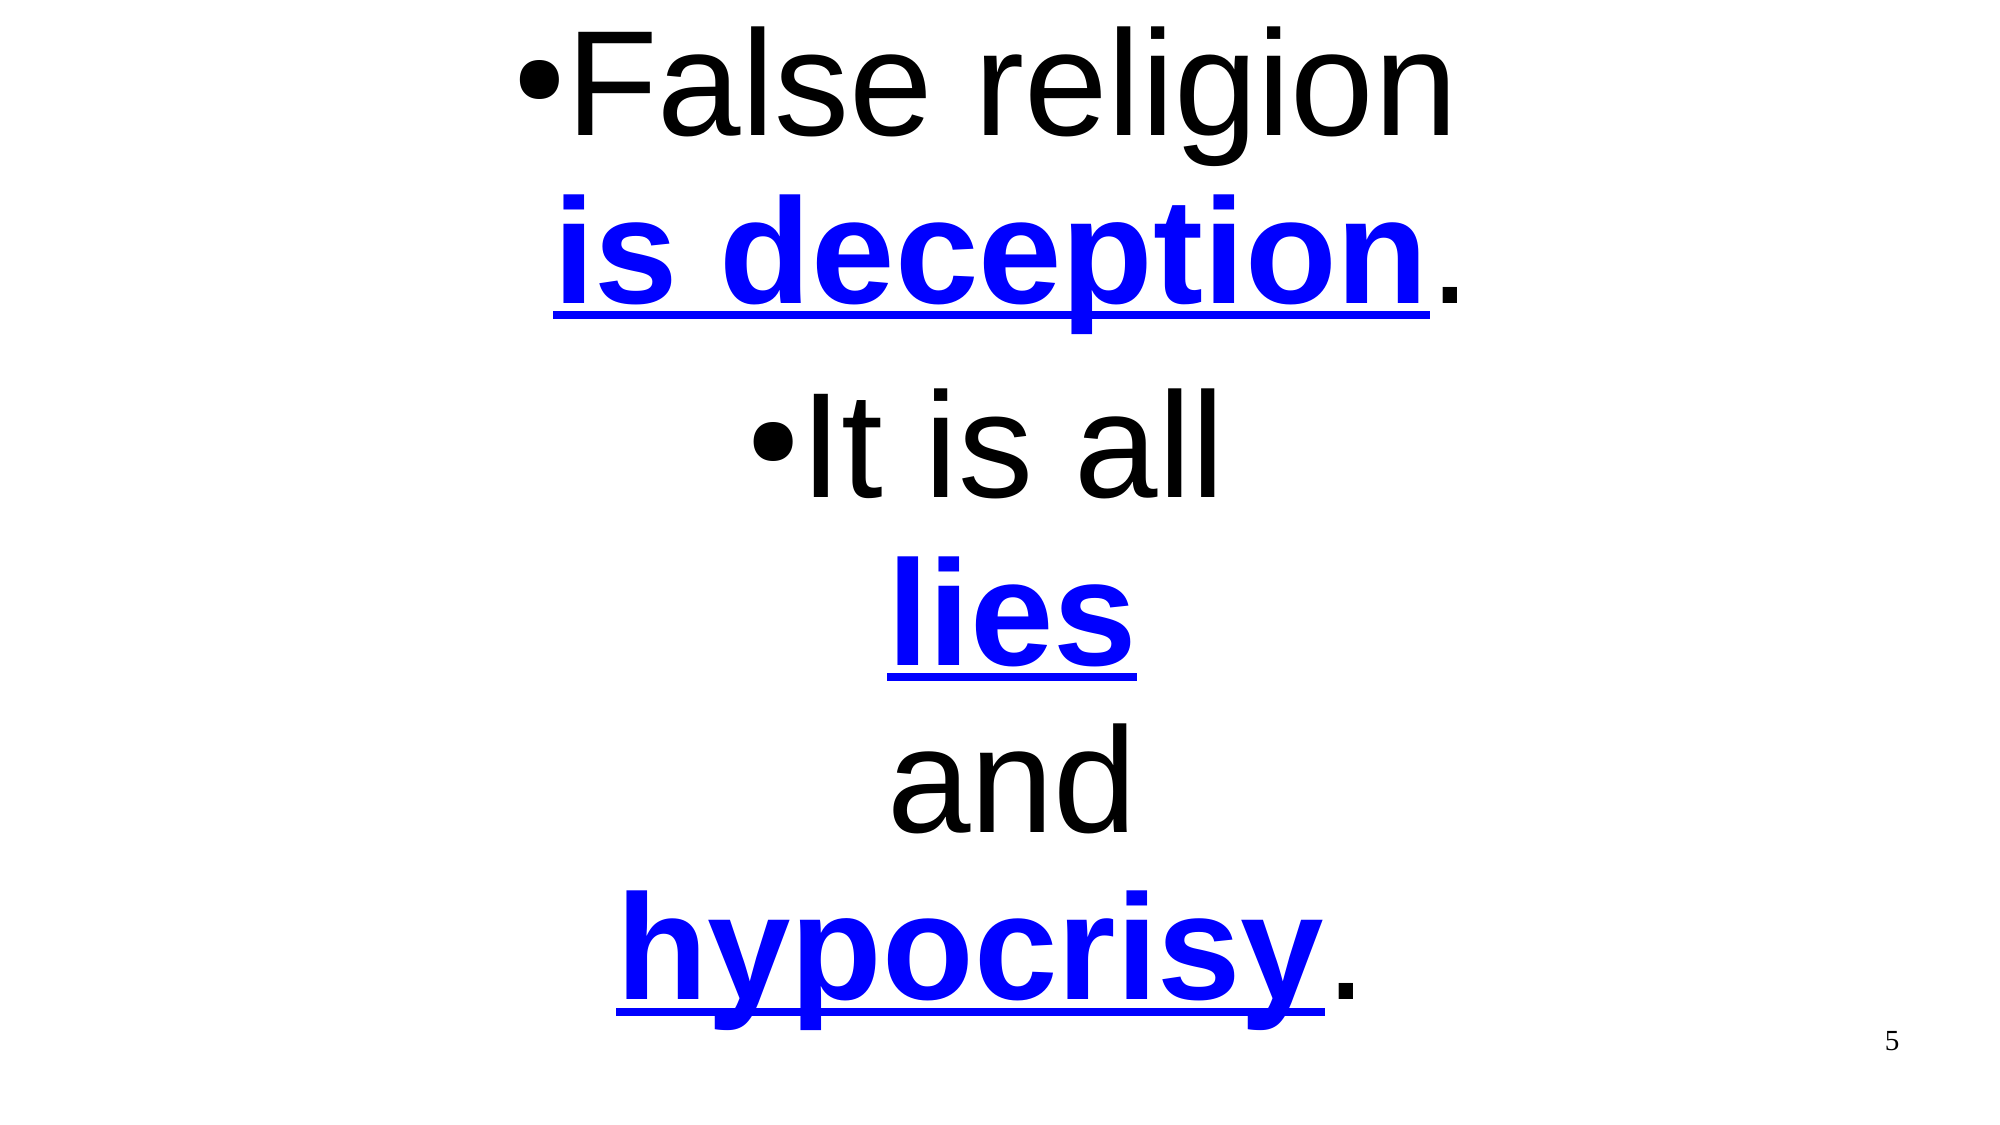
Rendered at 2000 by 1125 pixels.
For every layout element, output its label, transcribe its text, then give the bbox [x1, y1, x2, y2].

list False religion is deception. It is all lies and hypocrisy. [0, 0, 1996, 1123]
